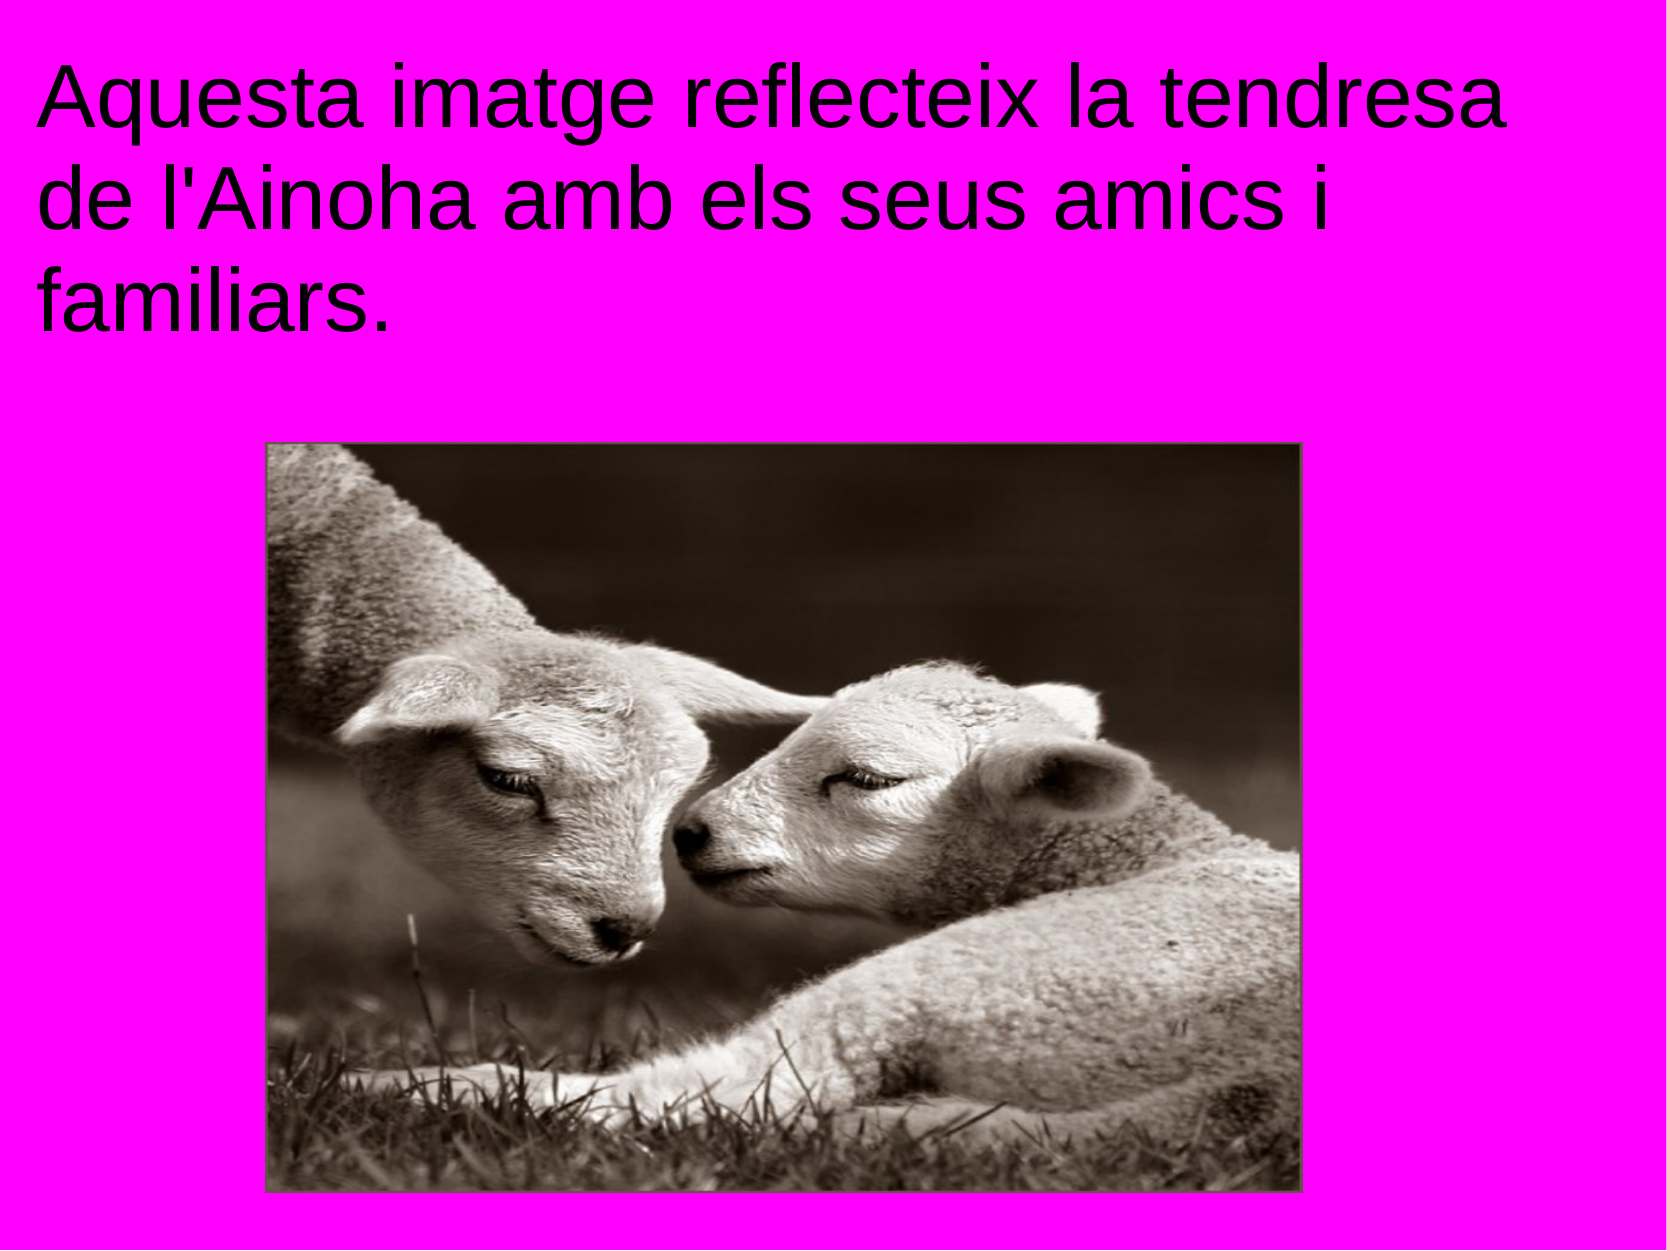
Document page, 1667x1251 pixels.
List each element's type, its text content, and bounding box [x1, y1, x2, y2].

title Aquesta imatge reflecteix la tendresa de l'Ainoha amb els seus amics i familiars. [36, 46, 1622, 353]
picture [265, 442, 1303, 1193]
